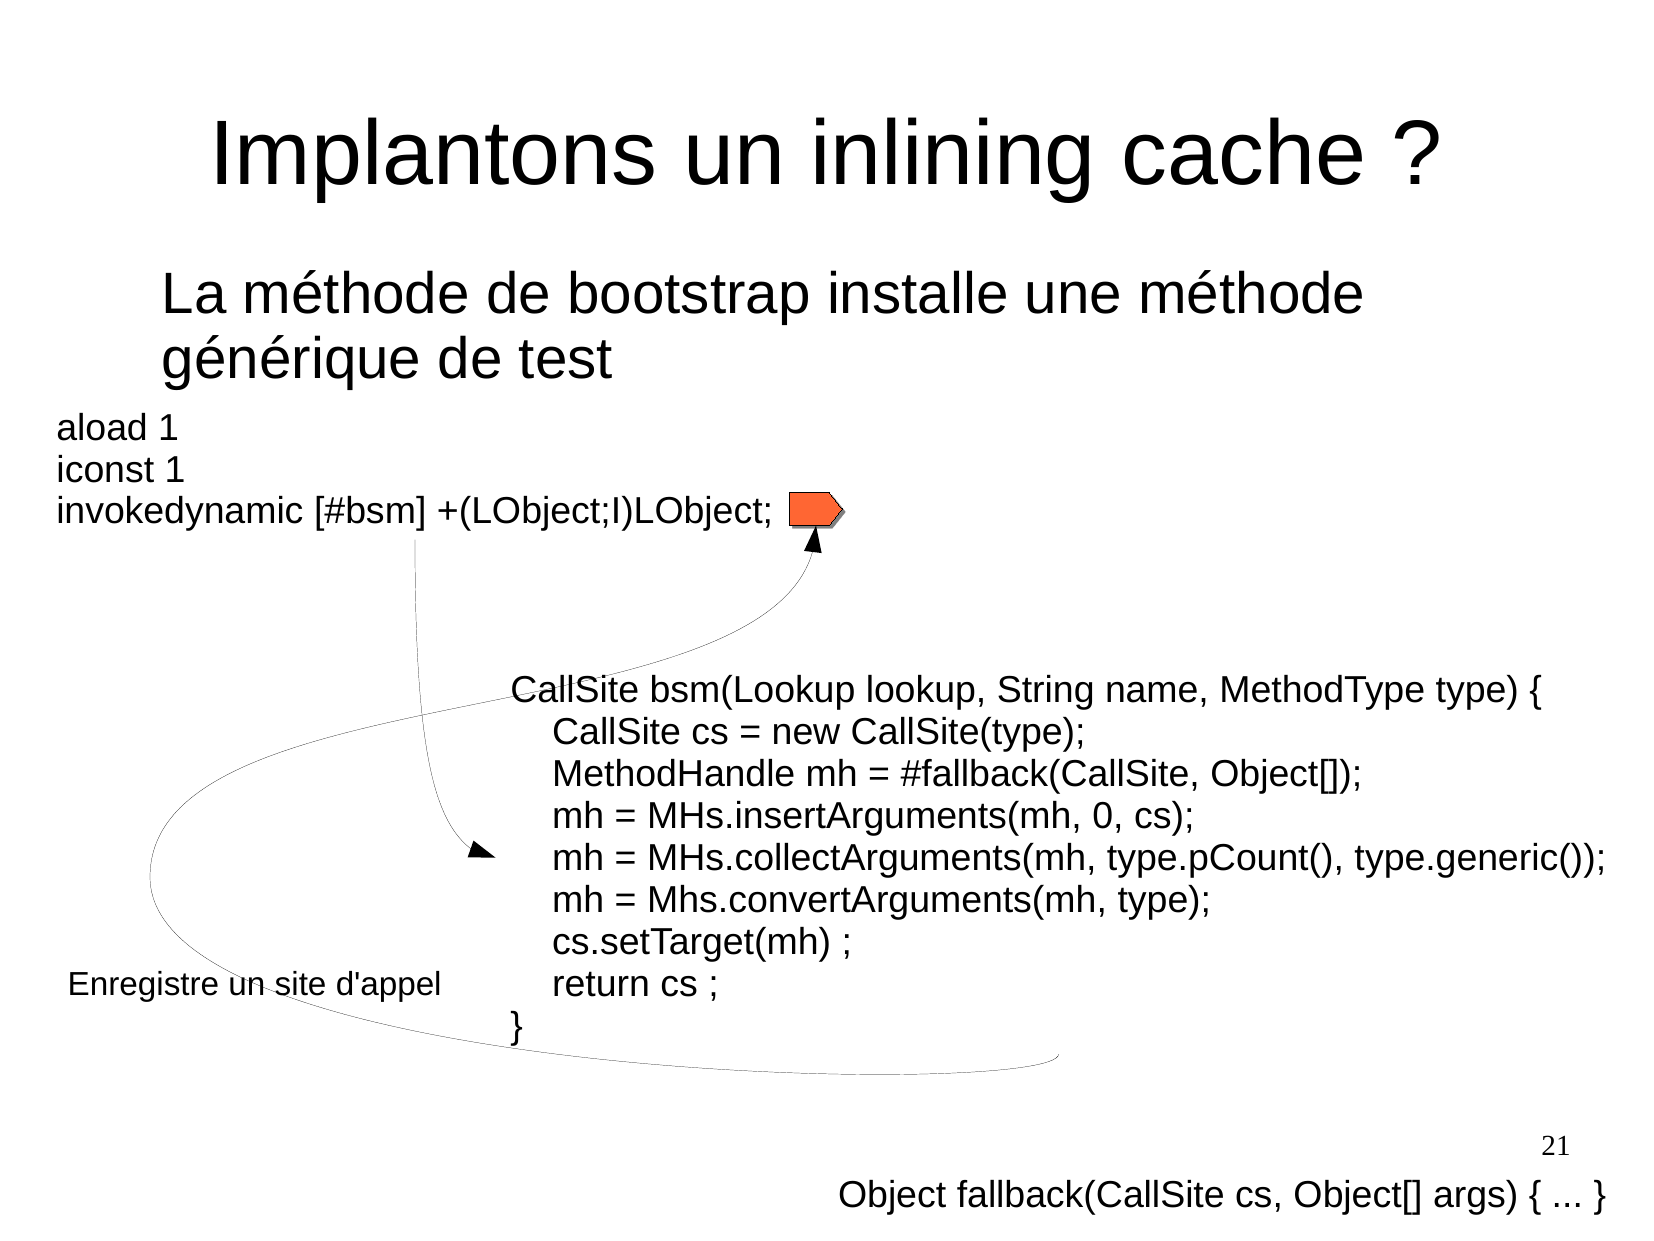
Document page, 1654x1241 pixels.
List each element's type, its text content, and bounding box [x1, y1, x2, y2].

text_box Object fallback(CallSite cs, Object[] args) { ... } [823, 1166, 1633, 1224]
text_box aload 1 iconst 1 [41, 399, 201, 499]
text_box [789, 492, 843, 526]
text_box CallSite bsm(Lookup lookup, String name, MethodType type) { CallSite cs = new CallSite(type); MethodHandle mh = #fallback(CallSite, Object[]); mh = MHs.insertArguments(mh, 0, cs); mh = MHs.collectArguments(mh, type.pCount(), type.generic()); mh = Mhs.convertArguments(mh, type); cs.setTarget(mh) ; return cs ; } [495, 661, 1621, 1055]
title Implantons un inlining cache ? [43, 49, 1611, 257]
text_box Enregistre un site d'appel [52, 958, 458, 1011]
list La méthode de bootstrap installe une méthode générique de test [90, 260, 1579, 391]
text_box invokedynamic [#bsm] +(LObject;I)LObject; [41, 481, 788, 540]
